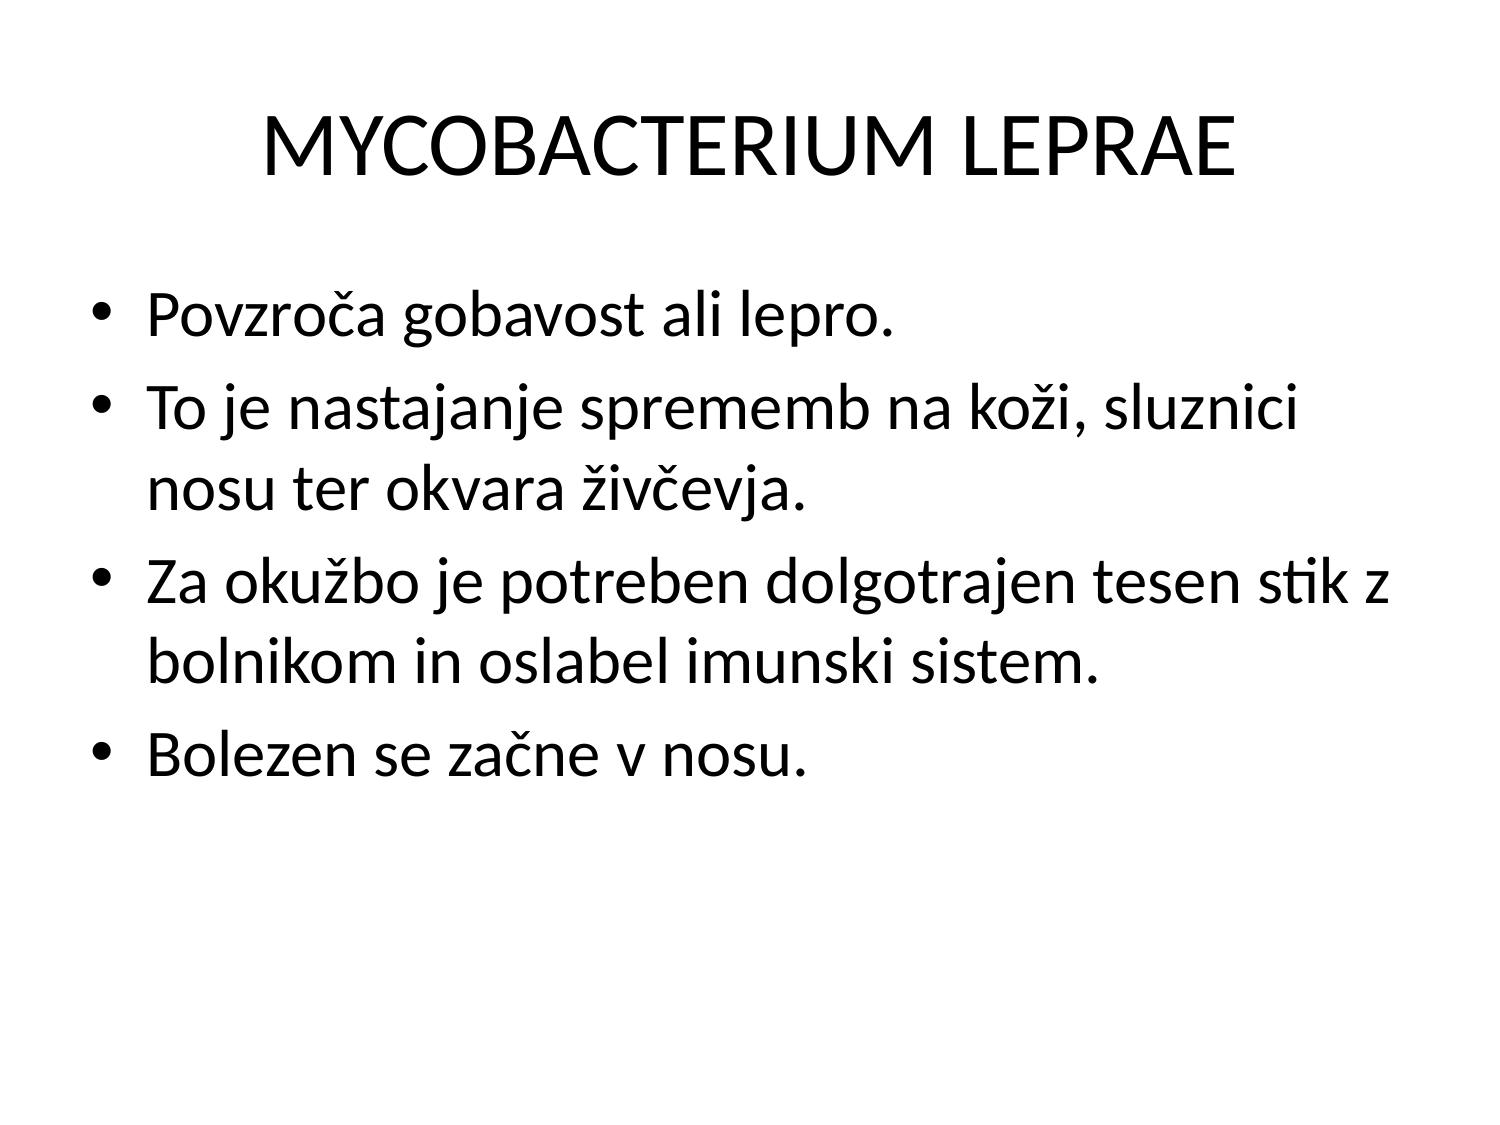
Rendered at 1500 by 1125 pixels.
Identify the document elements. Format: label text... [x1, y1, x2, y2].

title MYCOBACTERIUM LEPRAE [75, 45, 1425, 233]
list Povzroča gobavost ali lepro. To je nastajanje sprememb na koži, sluznici nosu ter okvara živčevja. Za okužbo je potreben dolgotrajen tesen stik z bolnikom in oslabel imunski sistem. Bolezen se začne v nosu. [75, 262, 1425, 1005]
